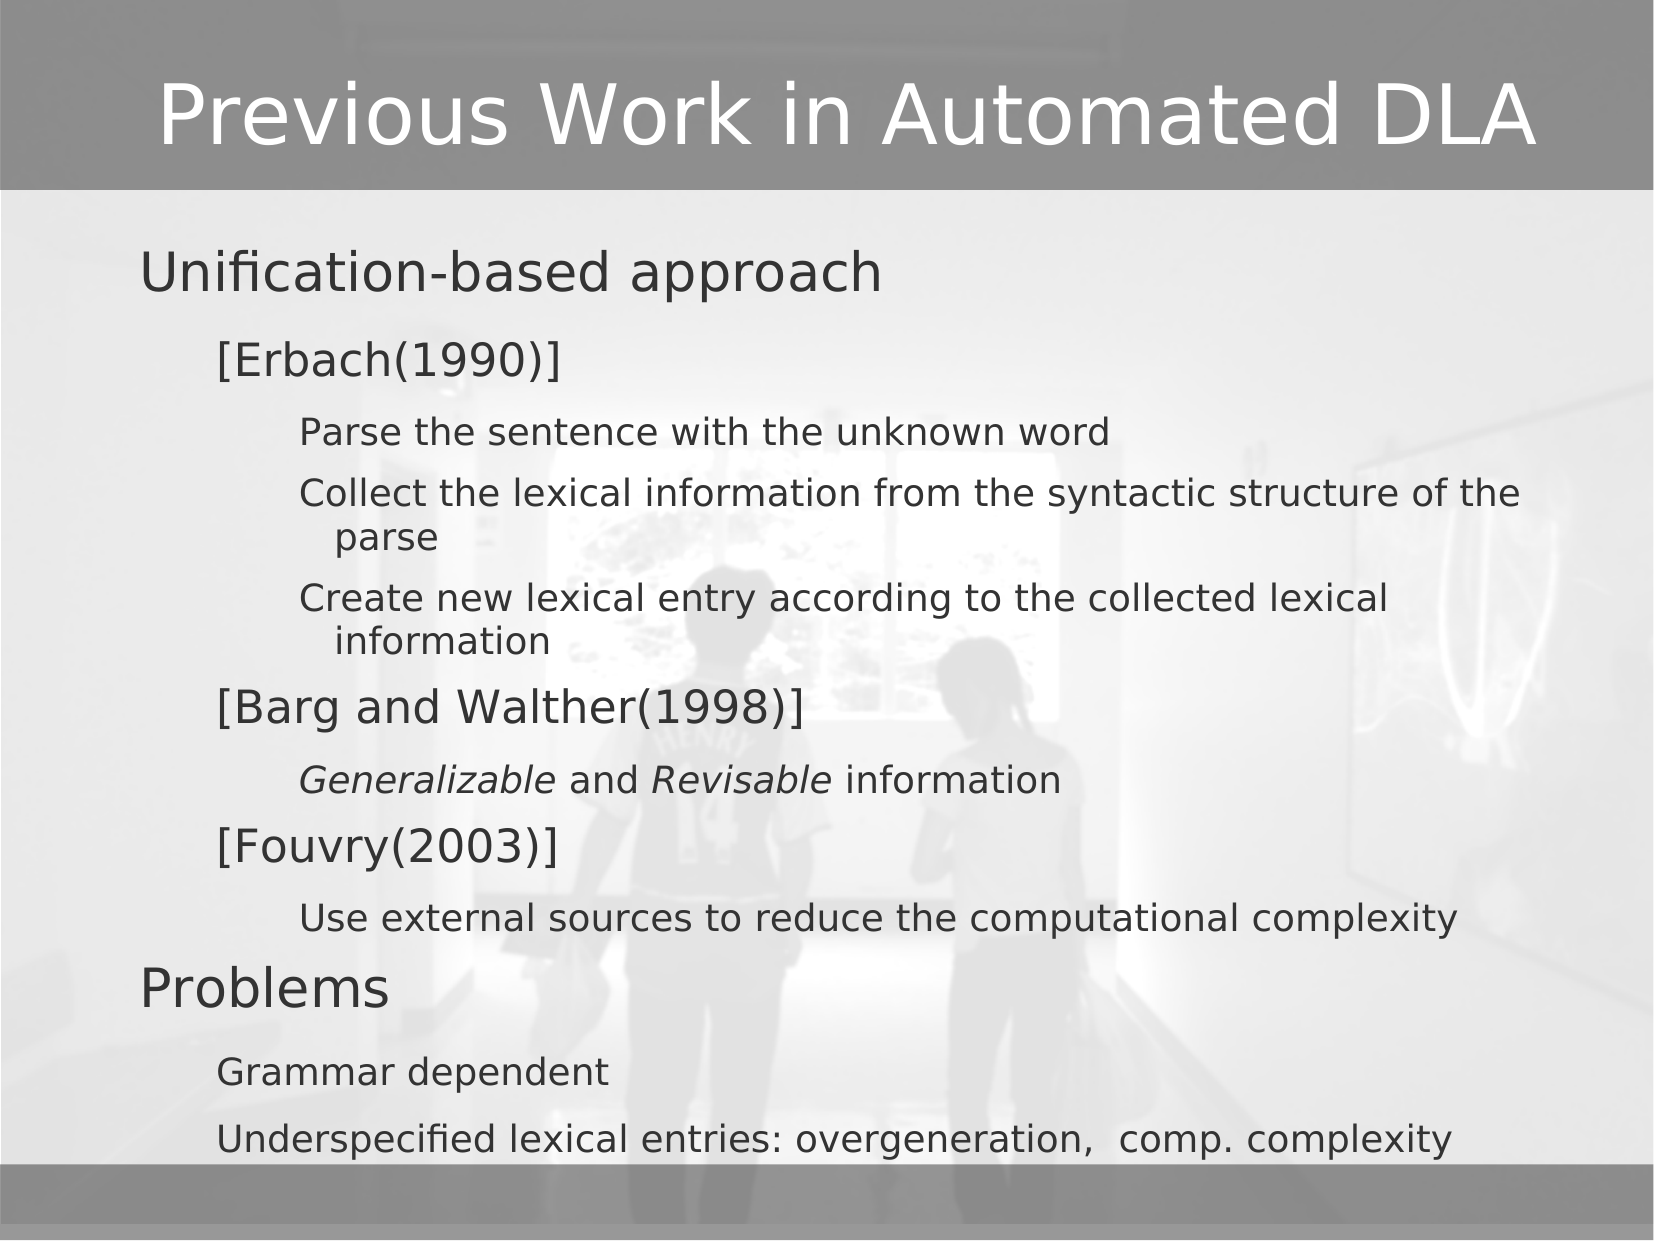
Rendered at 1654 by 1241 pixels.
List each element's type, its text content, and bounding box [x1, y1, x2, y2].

list Unification-based approach [Erbach(1990)] Parse the sentence with the unknown word Collect the lexical information from the syntactic structure of the parse Create new lexical entry according to the collected lexical information [Barg and Walther(1998)] Generalizable and Revisable information [Fouvry(2003)] Use external sources to reduce the computational complexity Problems Grammar dependent Underspecified lexical entries: overgeneration, comp. complexity [121, 241, 1534, 1161]
title Previous Work in Automated DLA [141, 55, 1554, 177]
